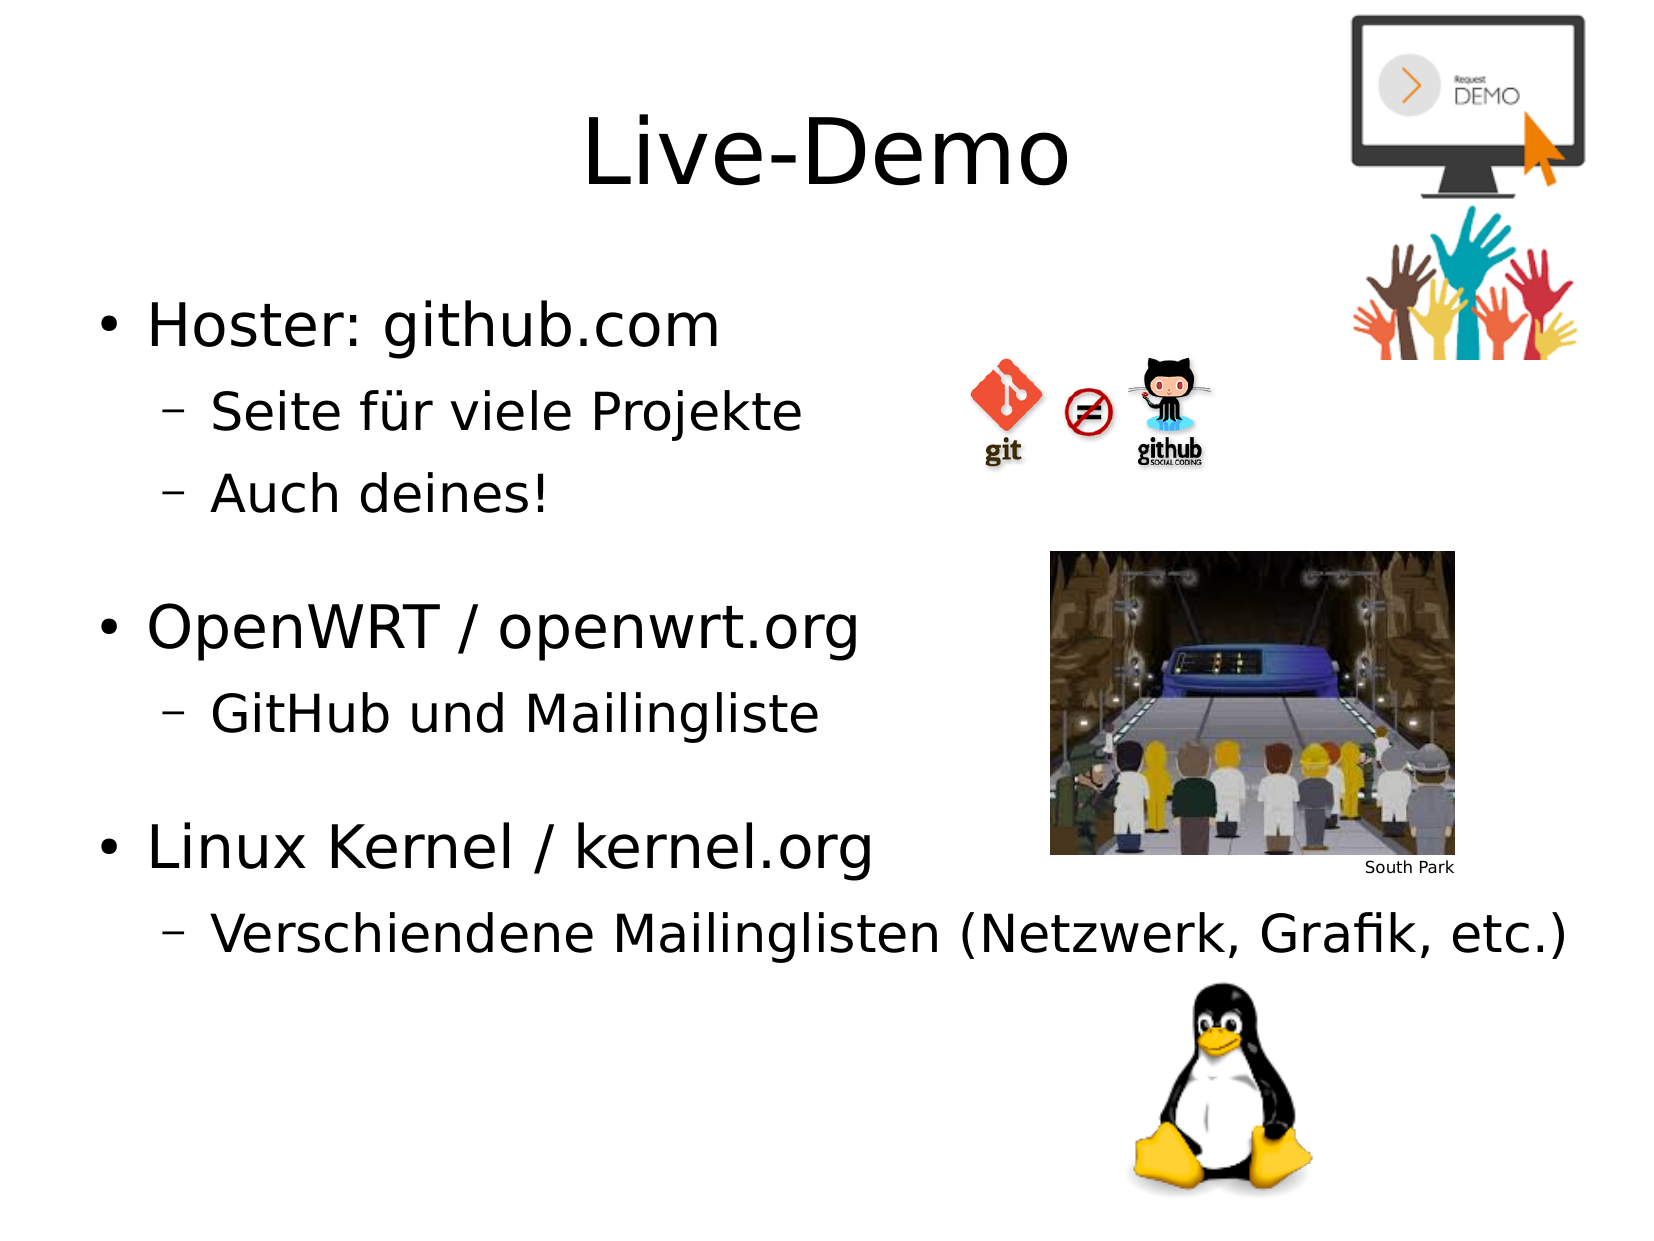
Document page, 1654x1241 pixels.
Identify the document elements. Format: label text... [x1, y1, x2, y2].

picture [1125, 973, 1322, 1201]
title Live-Demo [82, 49, 1290, 257]
text_box South Park [1350, 850, 1471, 886]
picture [945, 344, 1230, 480]
picture [1290, 13, 1645, 361]
picture [1050, 551, 1455, 856]
list Hoster: github.com Seite für viele Projekte Auch deines! OpenWRT / openwrt.org GitHub und Mailingliste Linux Kernel / kernel.org Verschiendene Mailinglisten (Netzwerk, Grafik, etc.) [82, 290, 1571, 1010]
